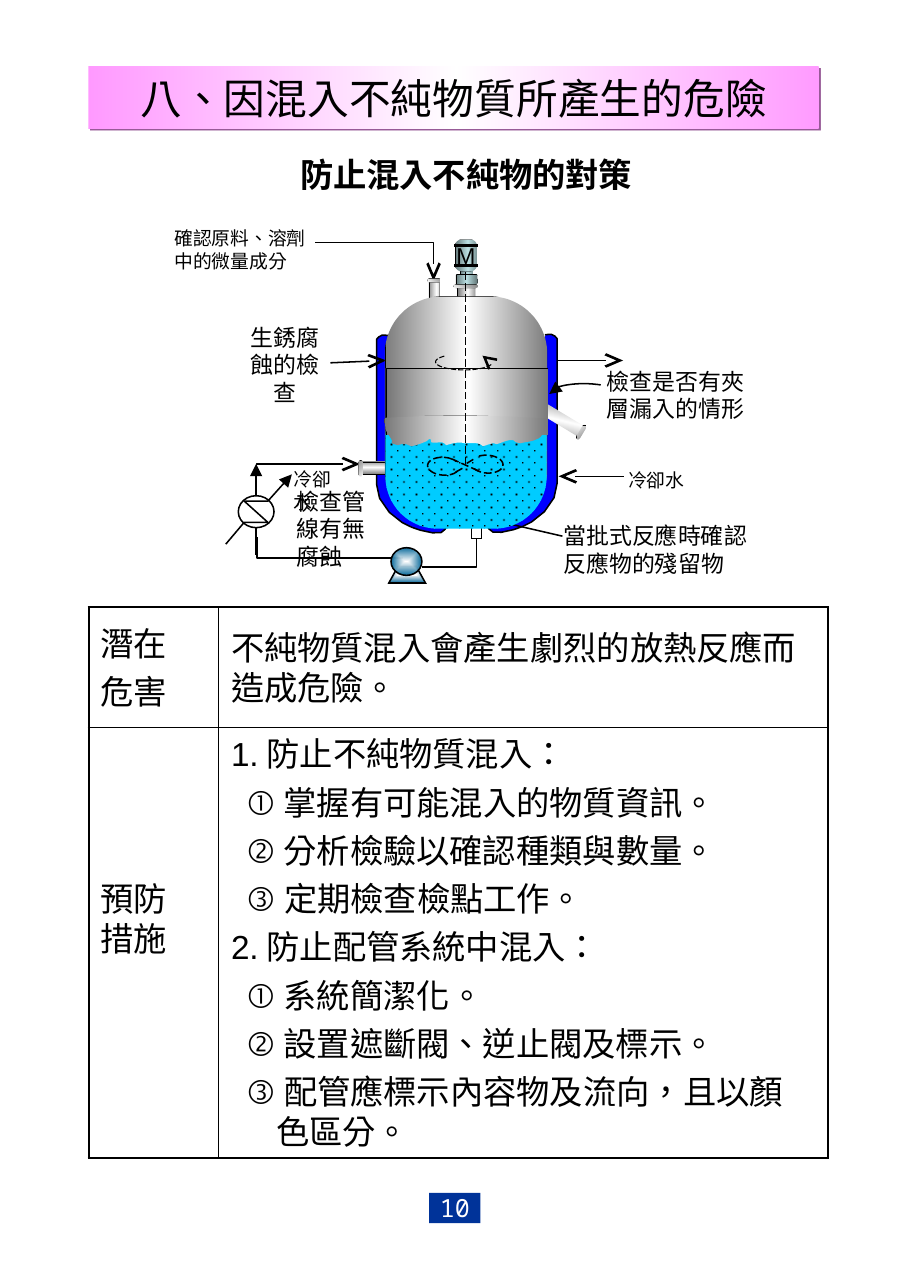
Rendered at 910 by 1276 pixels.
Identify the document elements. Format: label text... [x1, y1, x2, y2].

text_box M [455, 267, 477, 272]
text_box 冷卻水 [278, 485, 286, 522]
table_header 不純物質混入會產生劇烈的放熱反應而造成危險。 [219, 608, 827, 727]
text_box 檢查管線有無腐蝕 [285, 487, 378, 570]
table_cell 1.防止不純物質混入： 掌握有可能混入的物質資訊。 分析檢驗以確認種類與數量。 定期檢查檢點工作。 2.防止配管系統中混入： 系統簡潔化。 設置遮斷閥、逆止閥及標示。 配管應標示內容物及流向，且以顏色區分。 [219, 728, 827, 1157]
text_box 當批式反應時確認反應物的殘留物 [560, 521, 750, 577]
text_box M [467, 253, 471, 264]
text_box 冷卻水 [278, 460, 365, 487]
text_box M [460, 253, 465, 264]
text_box 生銹腐蝕的檢查 [239, 323, 332, 406]
text_box [358, 271, 587, 539]
text_box [238, 500, 264, 522]
text_box M [455, 239, 477, 244]
table_cell 預防 措施 [90, 728, 218, 1157]
text_box M [455, 247, 477, 264]
text_box [244, 524, 268, 528]
text_box 檢查是否有夾層漏入的情形 [600, 367, 751, 423]
text_box 10 [429, 1192, 481, 1224]
text_box [248, 501, 275, 523]
table_header 潛在 危害 [90, 608, 218, 727]
text_box [244, 495, 267, 500]
text_box 冷卻水 [612, 461, 726, 500]
text_box 確認原料、溶劑中的微量成分 [158, 218, 332, 280]
text_box 八、因混入不純物質所產生的危險 [88, 66, 819, 129]
text_box [388, 547, 426, 583]
text_box 防止混入不純物的對策 [280, 153, 653, 194]
